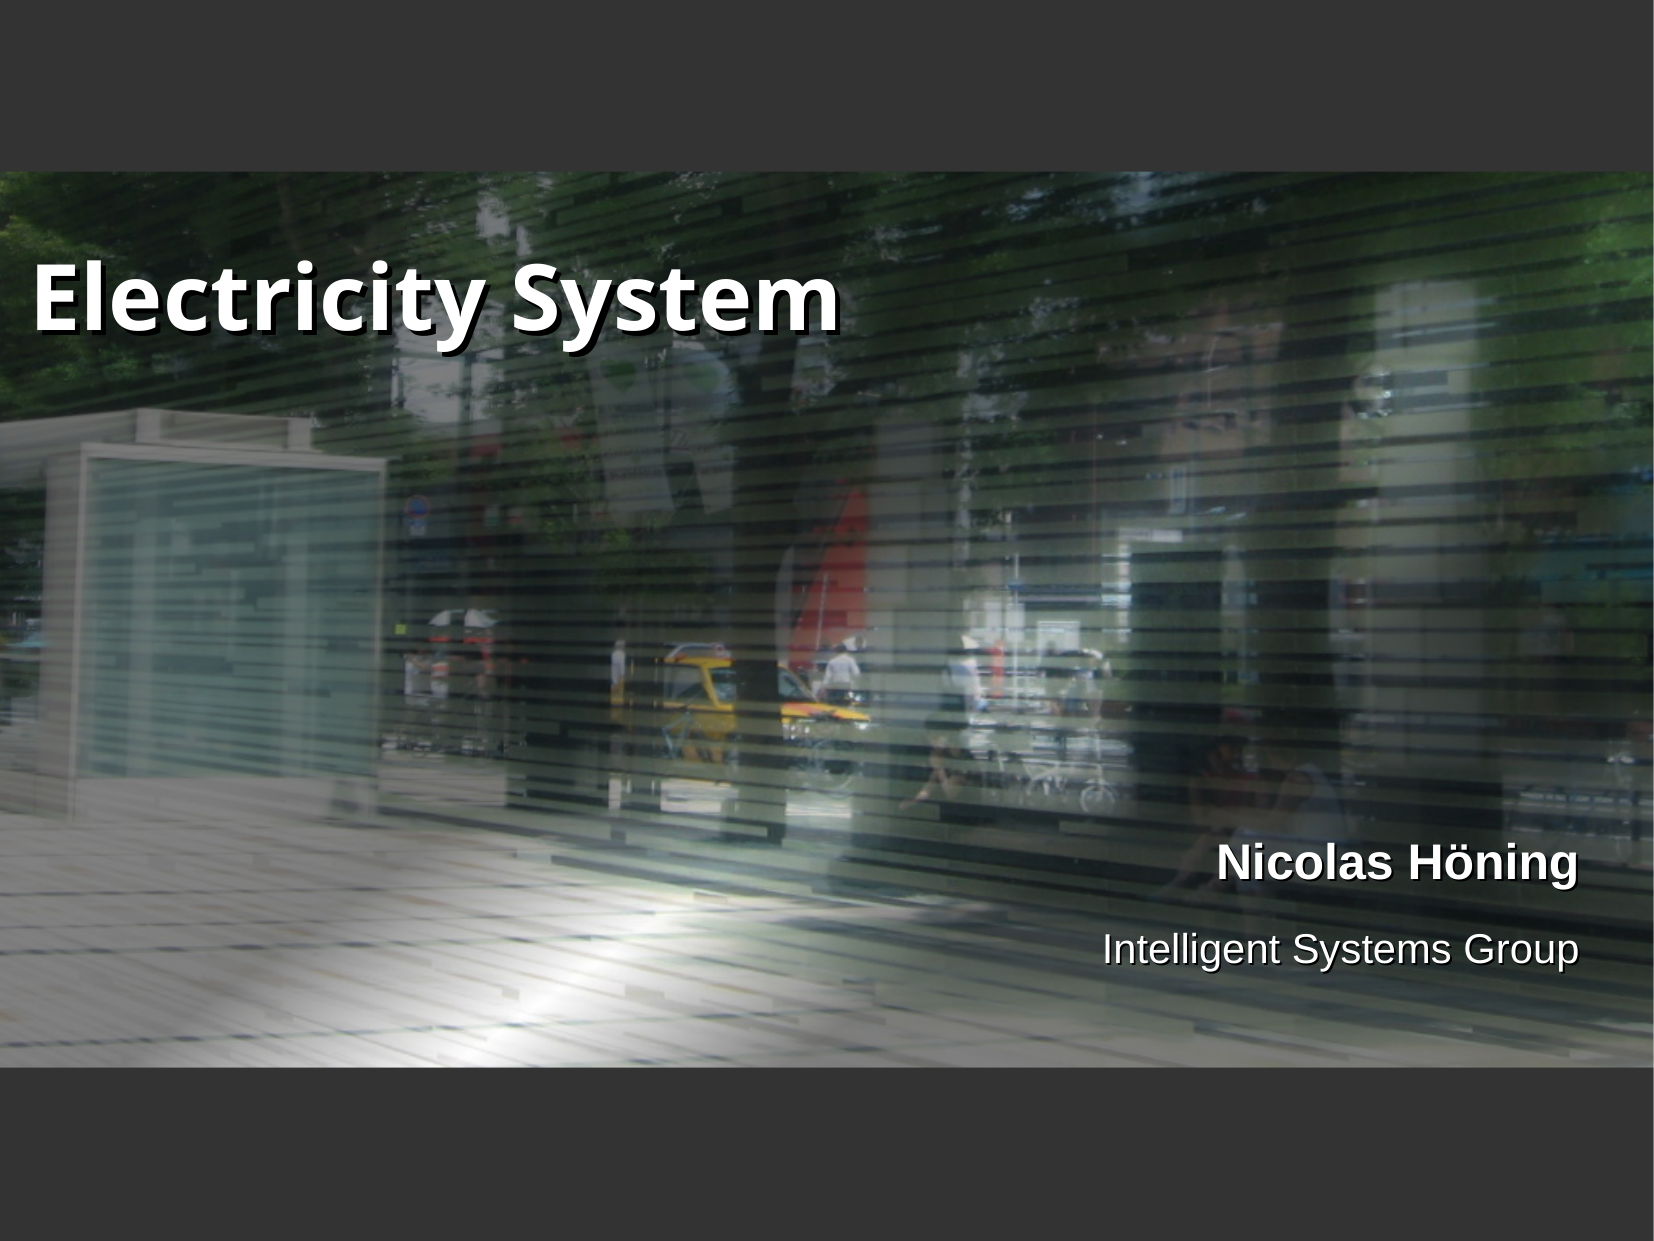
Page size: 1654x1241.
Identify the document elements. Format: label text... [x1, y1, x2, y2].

picture [0, 0, 1654, 1241]
title Electricity System [29, 214, 1506, 377]
